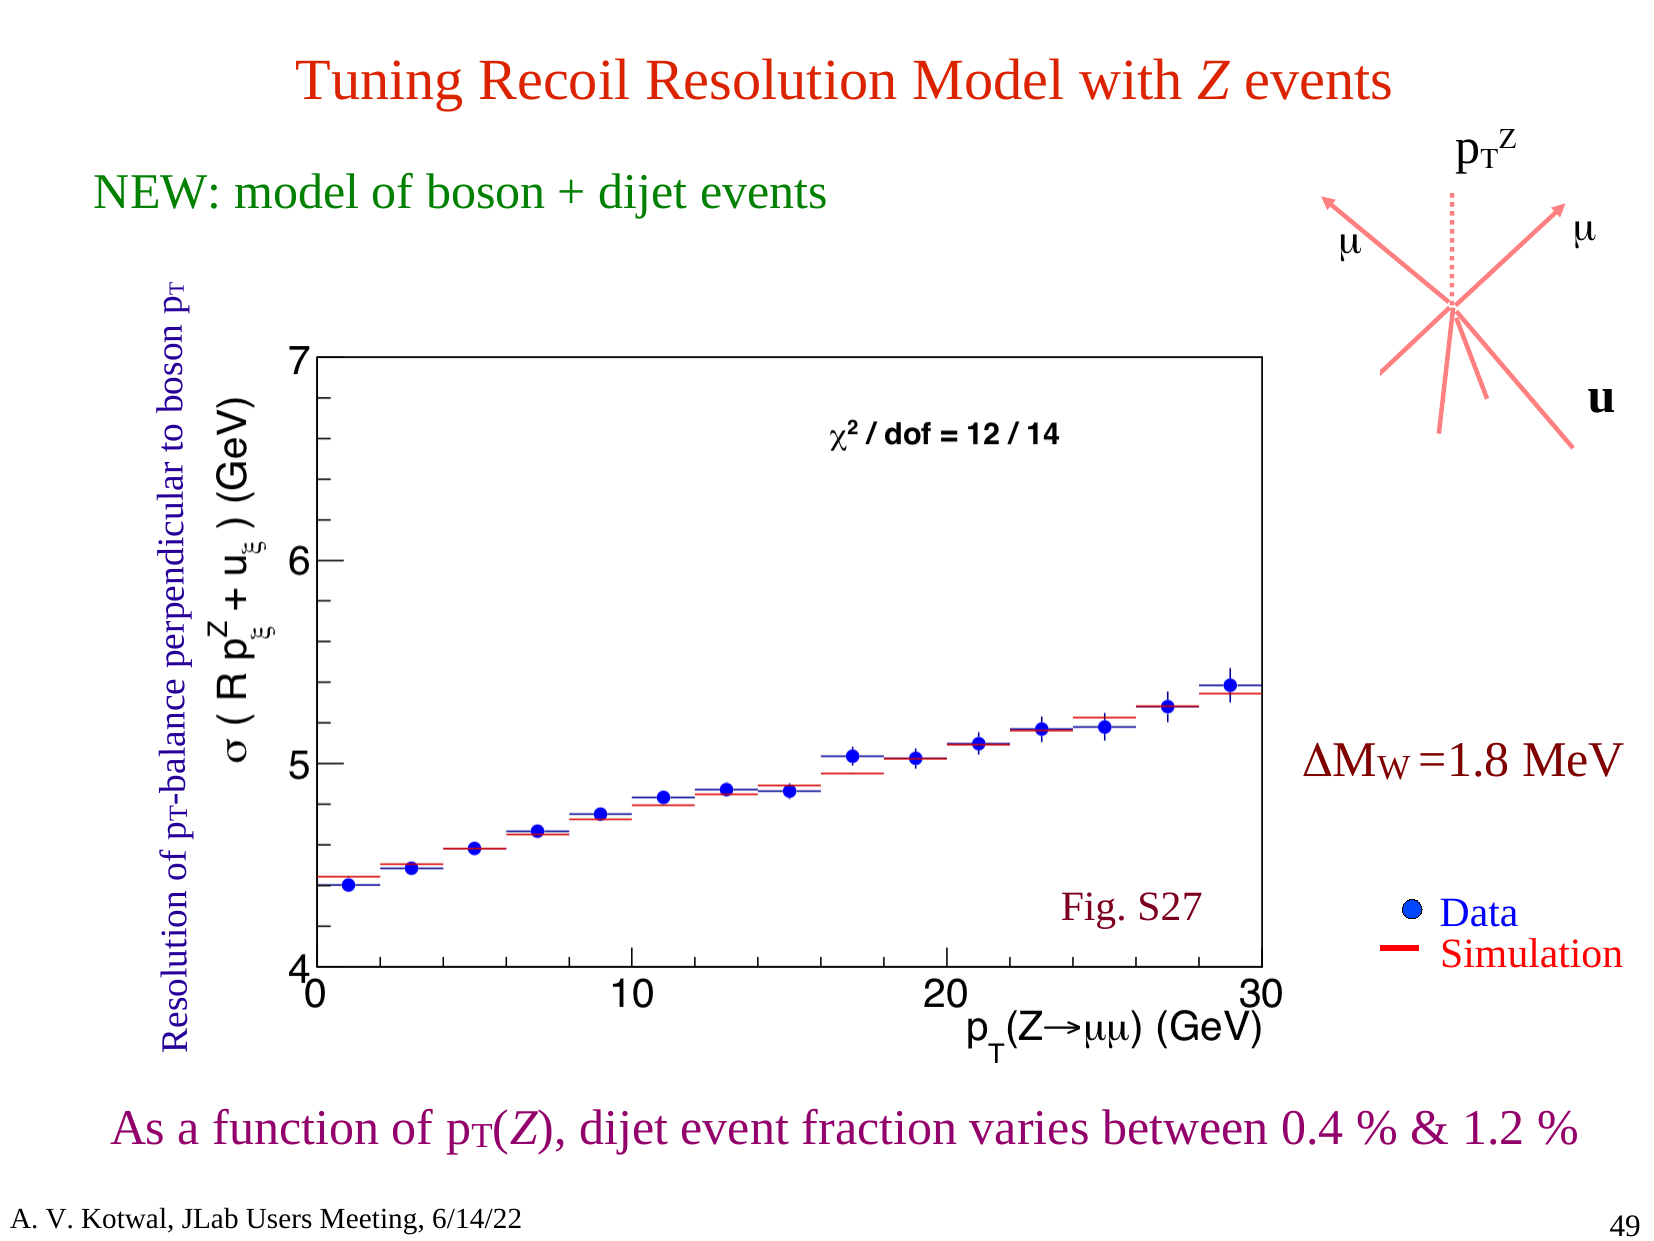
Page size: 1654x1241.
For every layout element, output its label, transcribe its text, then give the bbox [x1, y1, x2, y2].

text_box μ [1337, 220, 1381, 313]
text_box ΔMW =1.8 MeV [1125, 732, 1654, 868]
text_box Resolution of pT-balance perpendicular to boson pT [146, 160, 264, 1054]
text_box pTZ [1455, 119, 1508, 212]
text_box Simulation [1440, 929, 1641, 984]
text_box Data [1439, 888, 1530, 942]
text_box NEW: model of boson + dijet events [263, 164, 1344, 276]
text_box u [1587, 367, 1634, 480]
title Tuning Recoil Resolution Model with Z events [103, 26, 1586, 133]
text_box As a function of pT(Z), dijet event fraction varies between 0.4 % & 1.2 % [109, 1100, 1590, 1223]
picture [199, 278, 1380, 1079]
text_box NEW: model of boson + dijet events [93, 164, 147, 276]
text_box Fig. S27 [1060, 883, 1203, 930]
text_box [1402, 899, 1423, 919]
text_box μ [1572, 206, 1615, 300]
